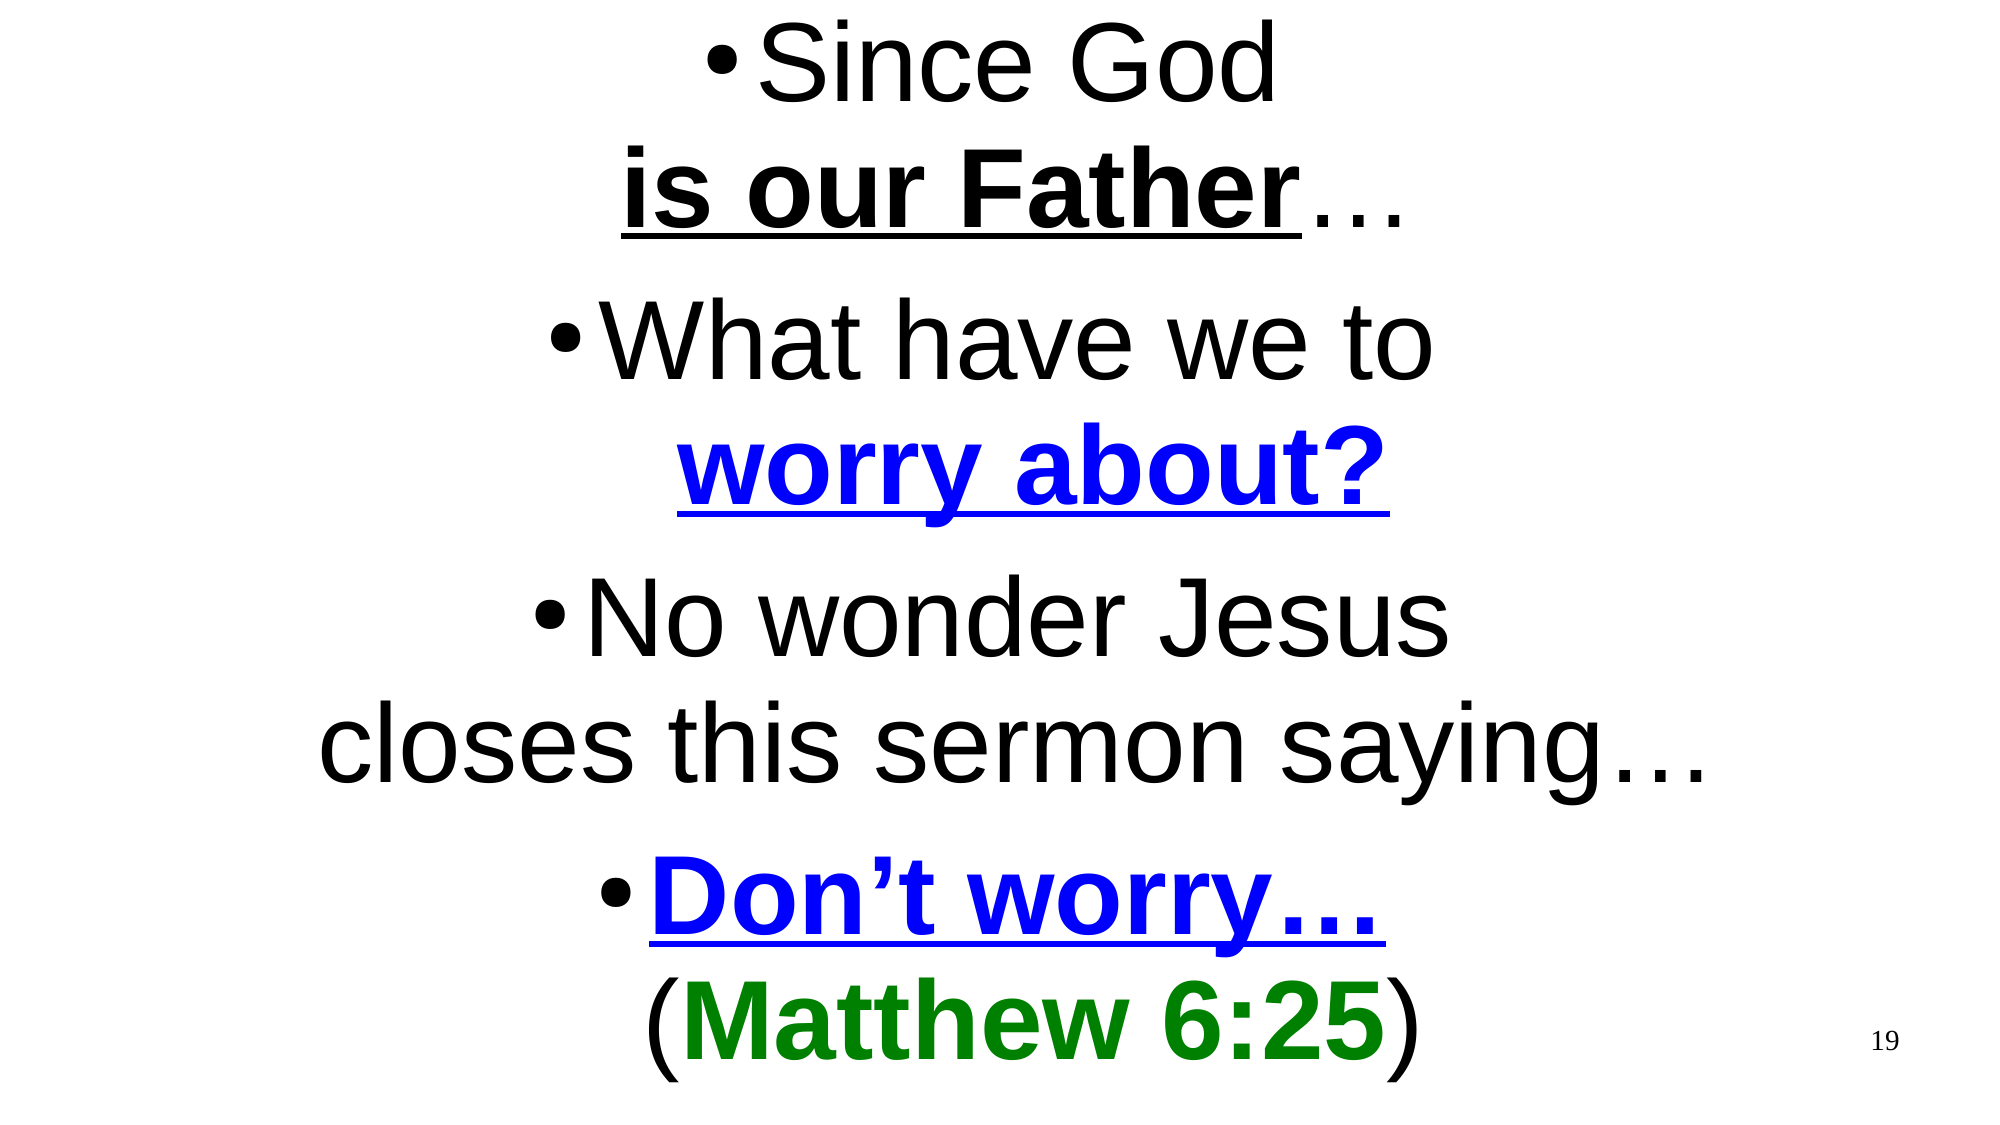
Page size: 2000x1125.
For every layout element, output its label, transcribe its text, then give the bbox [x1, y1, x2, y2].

list Since God is our Father… What have we to worry about? No wonder Jesus closes this sermon saying… Don’t worry… (Matthew 6:25) [0, 0, 1996, 1123]
